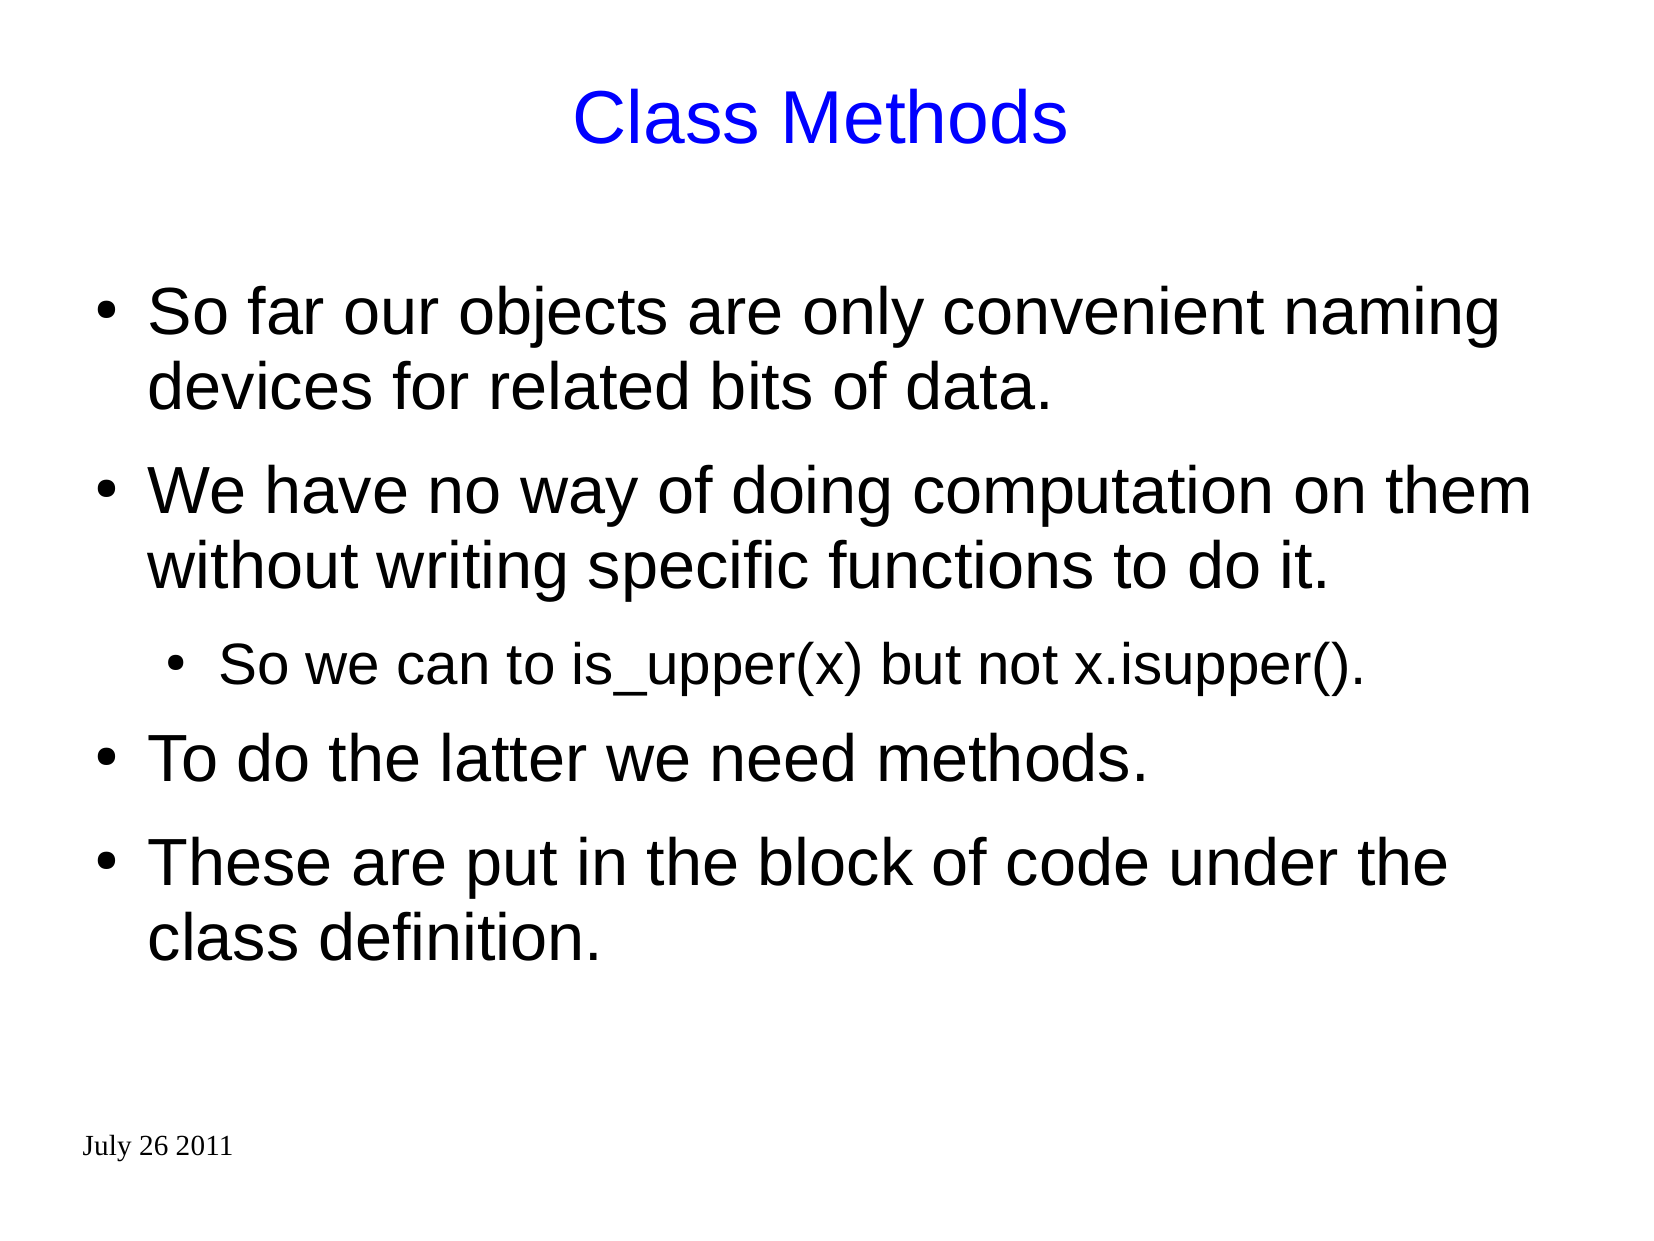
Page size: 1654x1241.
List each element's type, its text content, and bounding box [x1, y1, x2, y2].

list So far our objects are only convenient naming devices for related bits of data. We have no way of doing computation on them without writing specific functions to do it. So we can to is_upper(x) but not x.isupper(). To do the latter we need methods. These are put in the block of code under the class definition. [76, 274, 1565, 1093]
title Class Methods [76, 58, 1565, 178]
